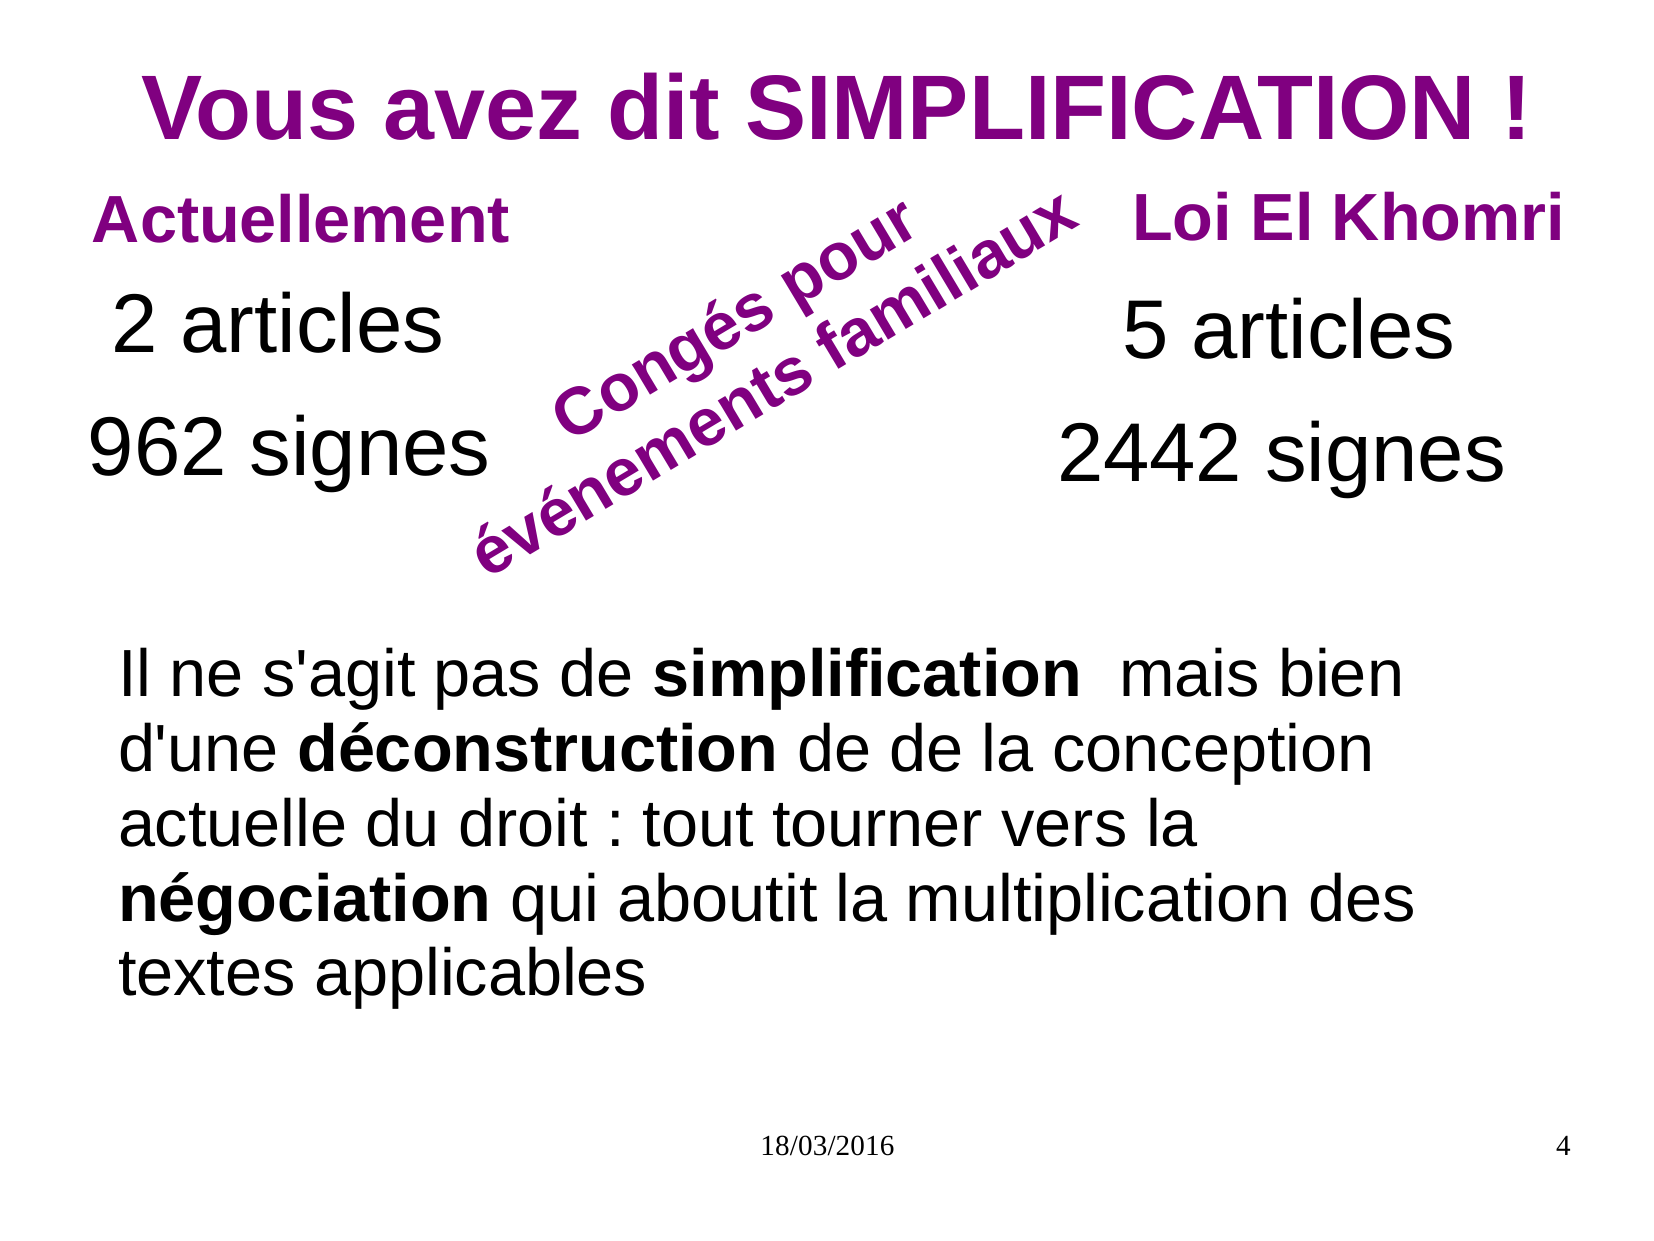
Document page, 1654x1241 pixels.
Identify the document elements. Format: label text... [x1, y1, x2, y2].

list 2 articles 962 signes [82, 277, 497, 544]
title Actuellement [41, 167, 526, 272]
title Il ne s'agit pas de simplification mais bien d'une déconstruction de de la conception actuelle du droit : tout tourner vers la négociation qui aboutit la multiplication des textes applicables [82, 580, 1583, 1066]
title Loi El Khomri [1080, 165, 1601, 270]
title Vous avez dit SIMPLIFICATION ! [82, 49, 1583, 166]
title Congés pour événements familiaux [385, 106, 1091, 612]
list 5 articles 2442 signes [1039, 283, 1524, 593]
